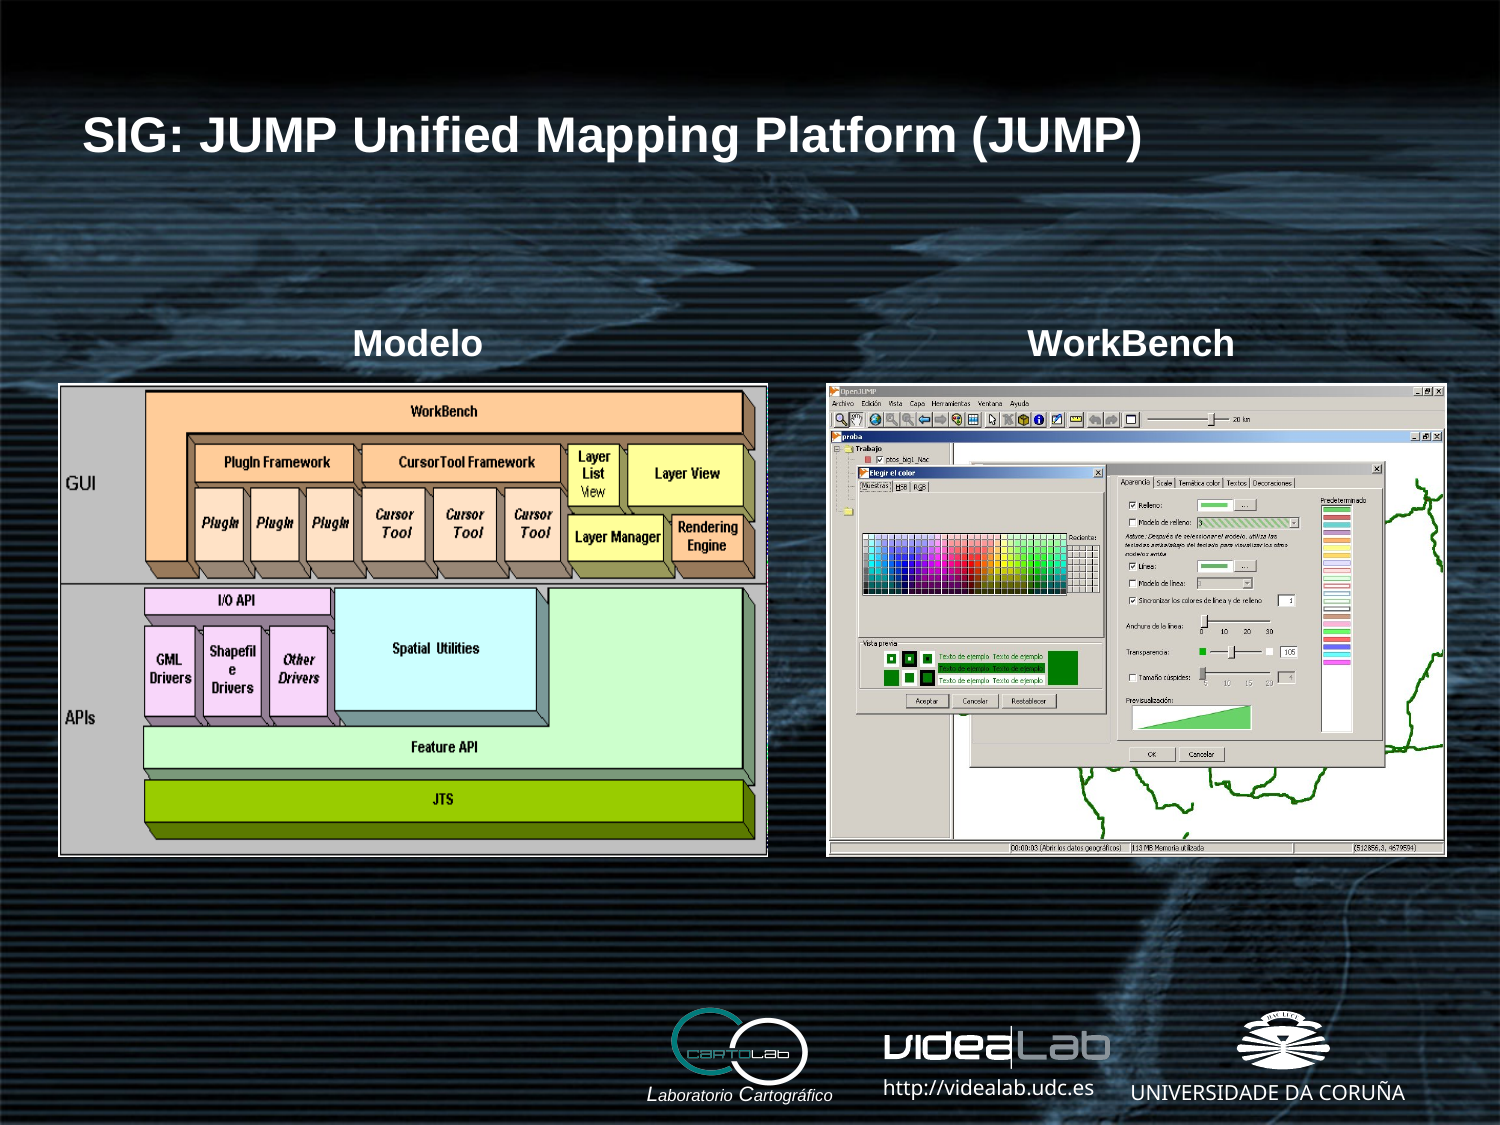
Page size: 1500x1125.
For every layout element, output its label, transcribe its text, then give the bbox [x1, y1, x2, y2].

picture [0, 0, 1500, 1125]
text_box SIG: JUMP Unified Mapping Platform (JUMP) [82, 106, 1359, 164]
list Modelo WorkBench [112, 160, 1388, 1000]
